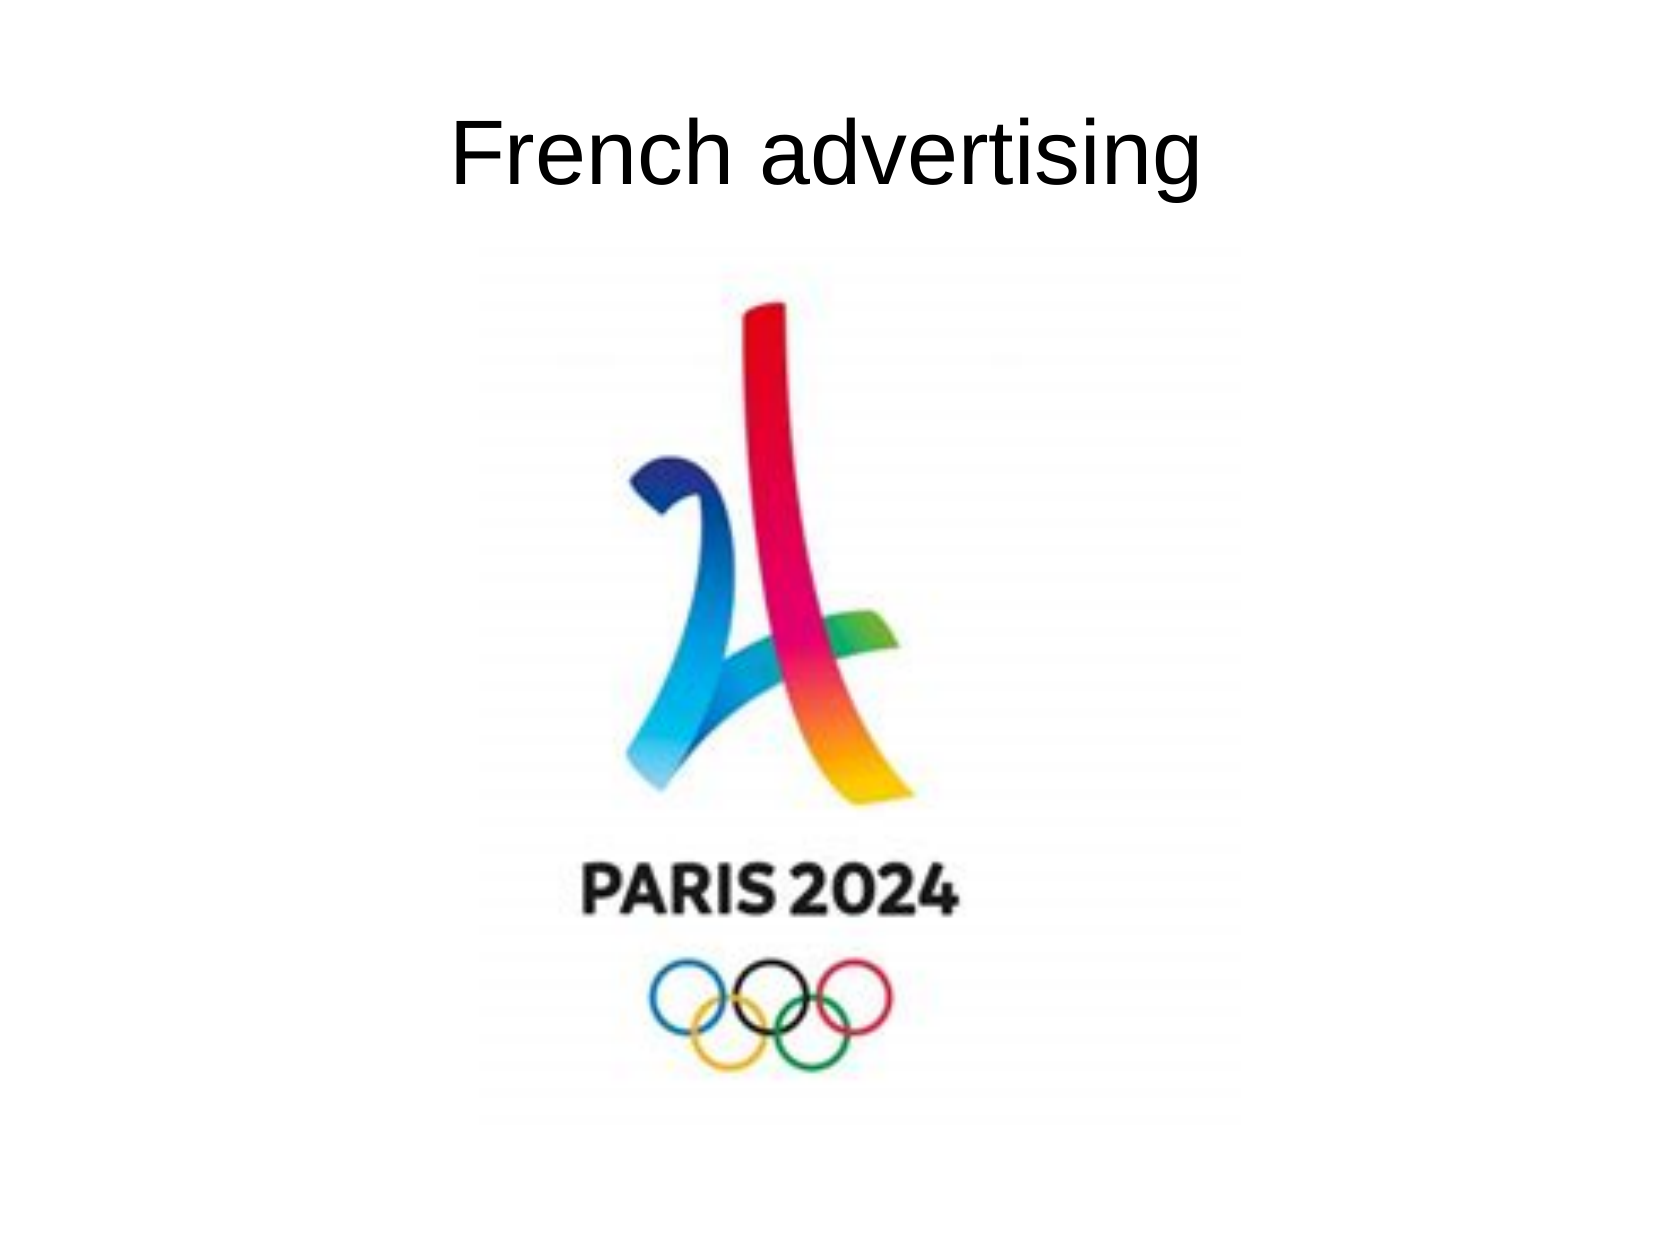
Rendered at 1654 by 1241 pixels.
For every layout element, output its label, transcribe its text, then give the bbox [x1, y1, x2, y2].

title French advertising [82, 49, 1571, 257]
picture [479, 236, 1241, 1130]
